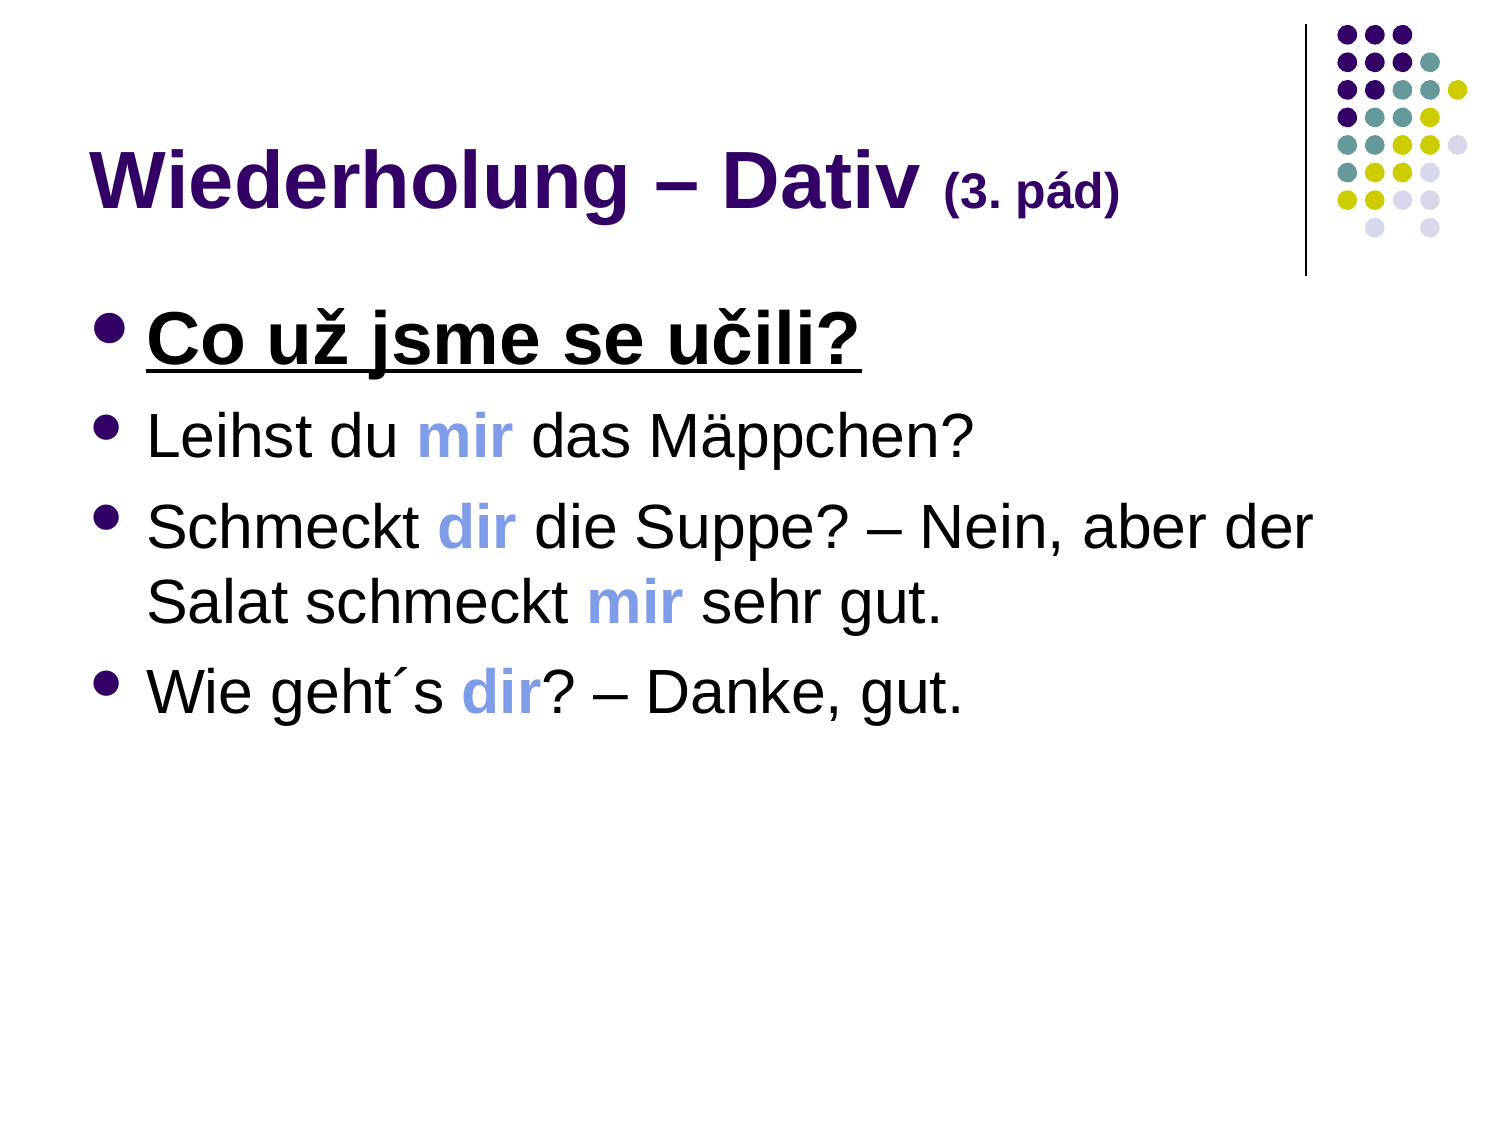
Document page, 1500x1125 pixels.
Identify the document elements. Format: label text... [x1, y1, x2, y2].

title Wiederholung – Dativ (3. pád) [74, 20, 1313, 233]
list Co už jsme se učili? Leihst du mir das Mäppchen? Schmeckt dir die Suppe? – Nein, aber der Salat schmeckt mir sehr gut. Wie geht´s dir? – Danke, gut. [75, 282, 1426, 1006]
